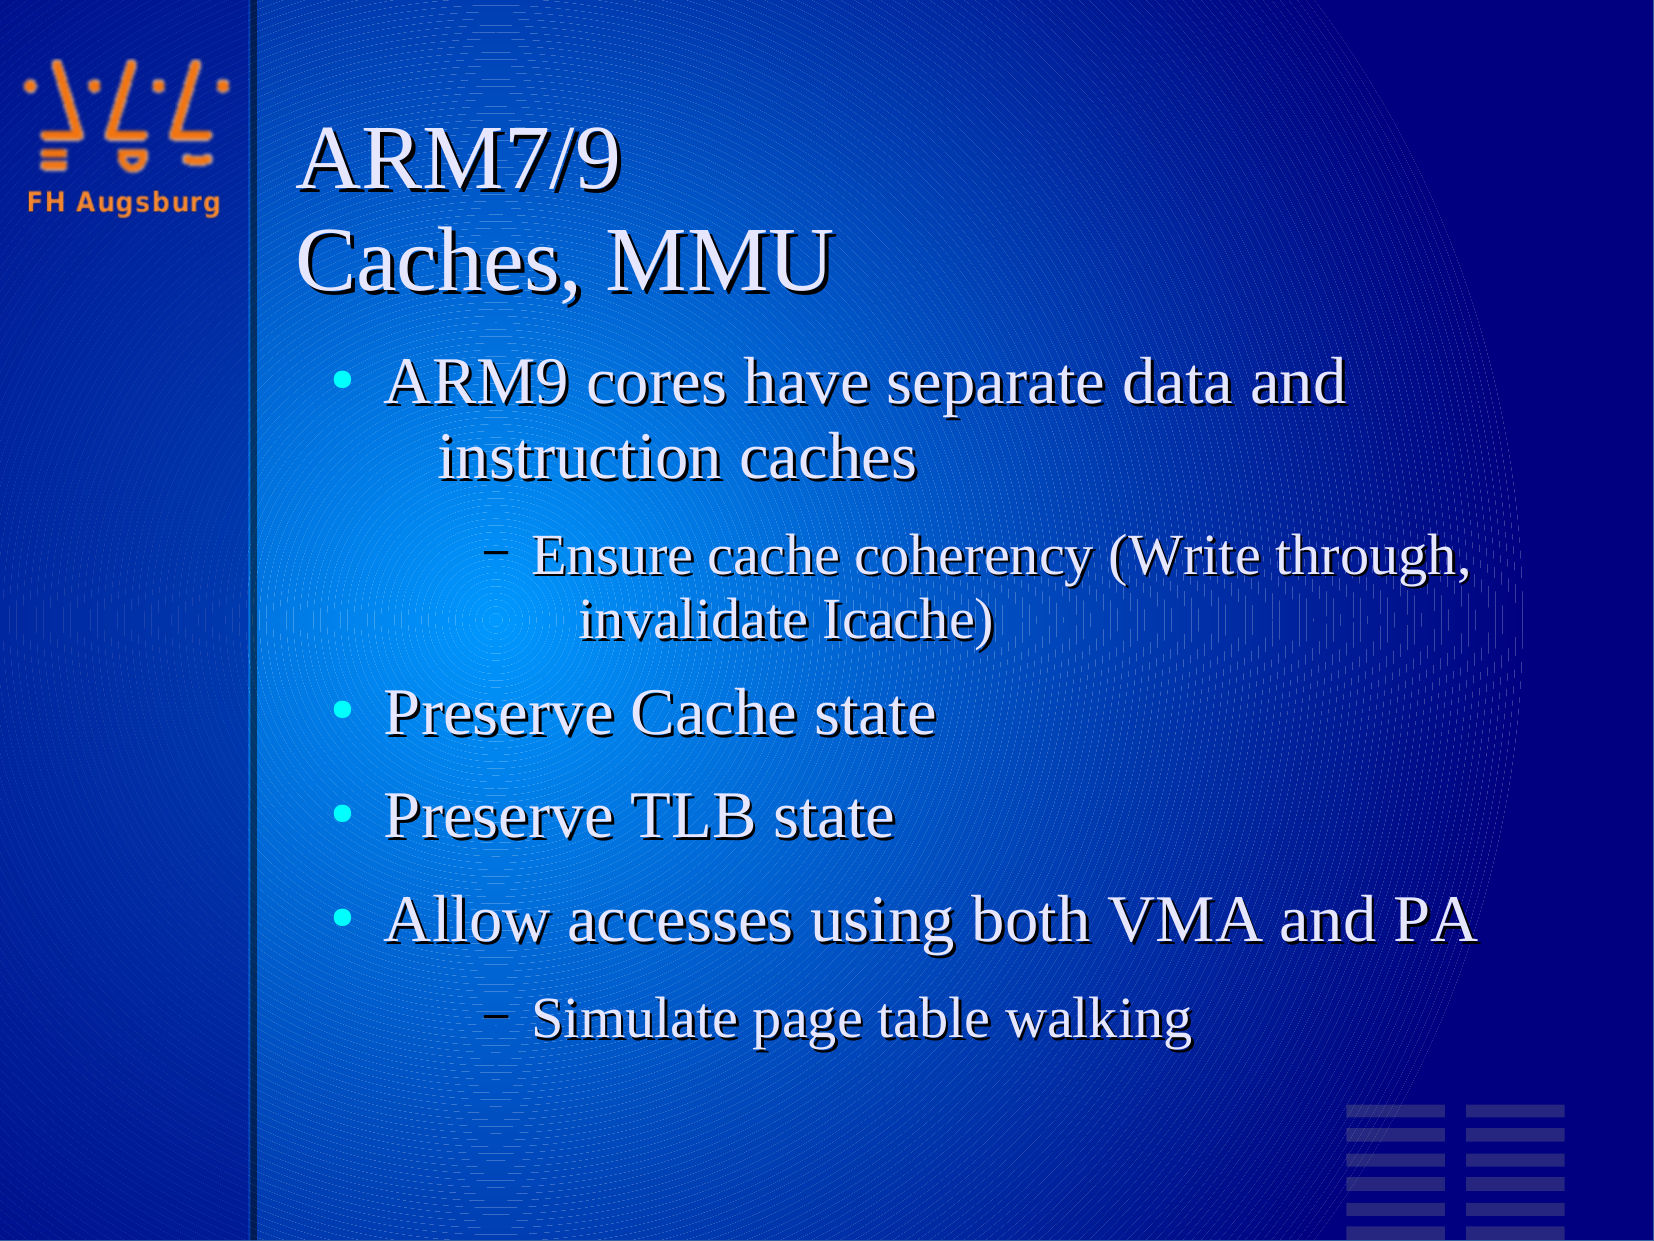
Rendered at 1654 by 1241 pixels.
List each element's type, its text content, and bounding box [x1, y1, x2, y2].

picture [14, 58, 237, 227]
list ARM9 cores have separate data and instruction caches Ensure cache coherency (Write through, invalidate Icache) Preserve Cache state Preserve TLB state Allow accesses using both VMA and PA Simulate page table walking [295, 344, 1533, 1126]
title ARM7/9 Caches, MMU [295, 97, 1533, 320]
